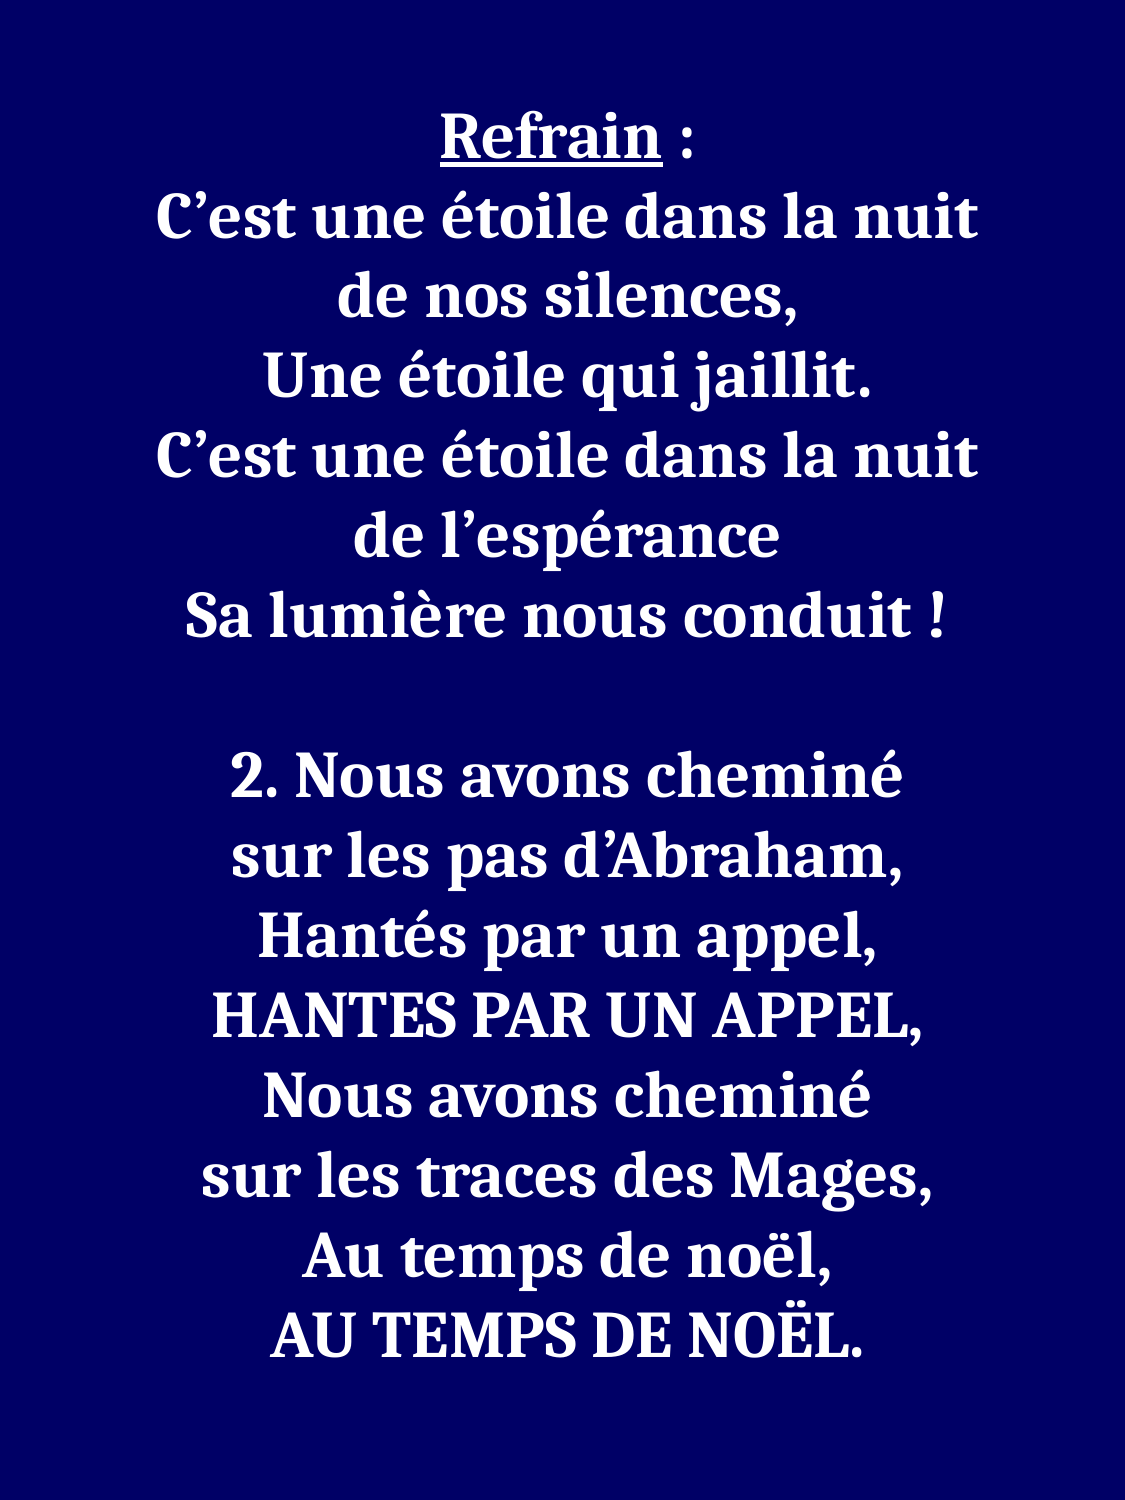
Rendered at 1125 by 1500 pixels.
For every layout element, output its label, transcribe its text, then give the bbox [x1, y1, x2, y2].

text_box Refrain : C’est une étoile dans la nuit de nos silences, Une étoile qui jaillit. C’est une étoile dans la nuit de l’espérance Sa lumière nous conduit ! 2. Nous avons cheminé sur les pas d’Abraham, Hantés par un appel, HANTES PAR UN APPEL, Nous avons cheminé sur les traces des Mages, Au temps de noël, AU TEMPS DE NOËL. [136, 83, 1000, 1378]
